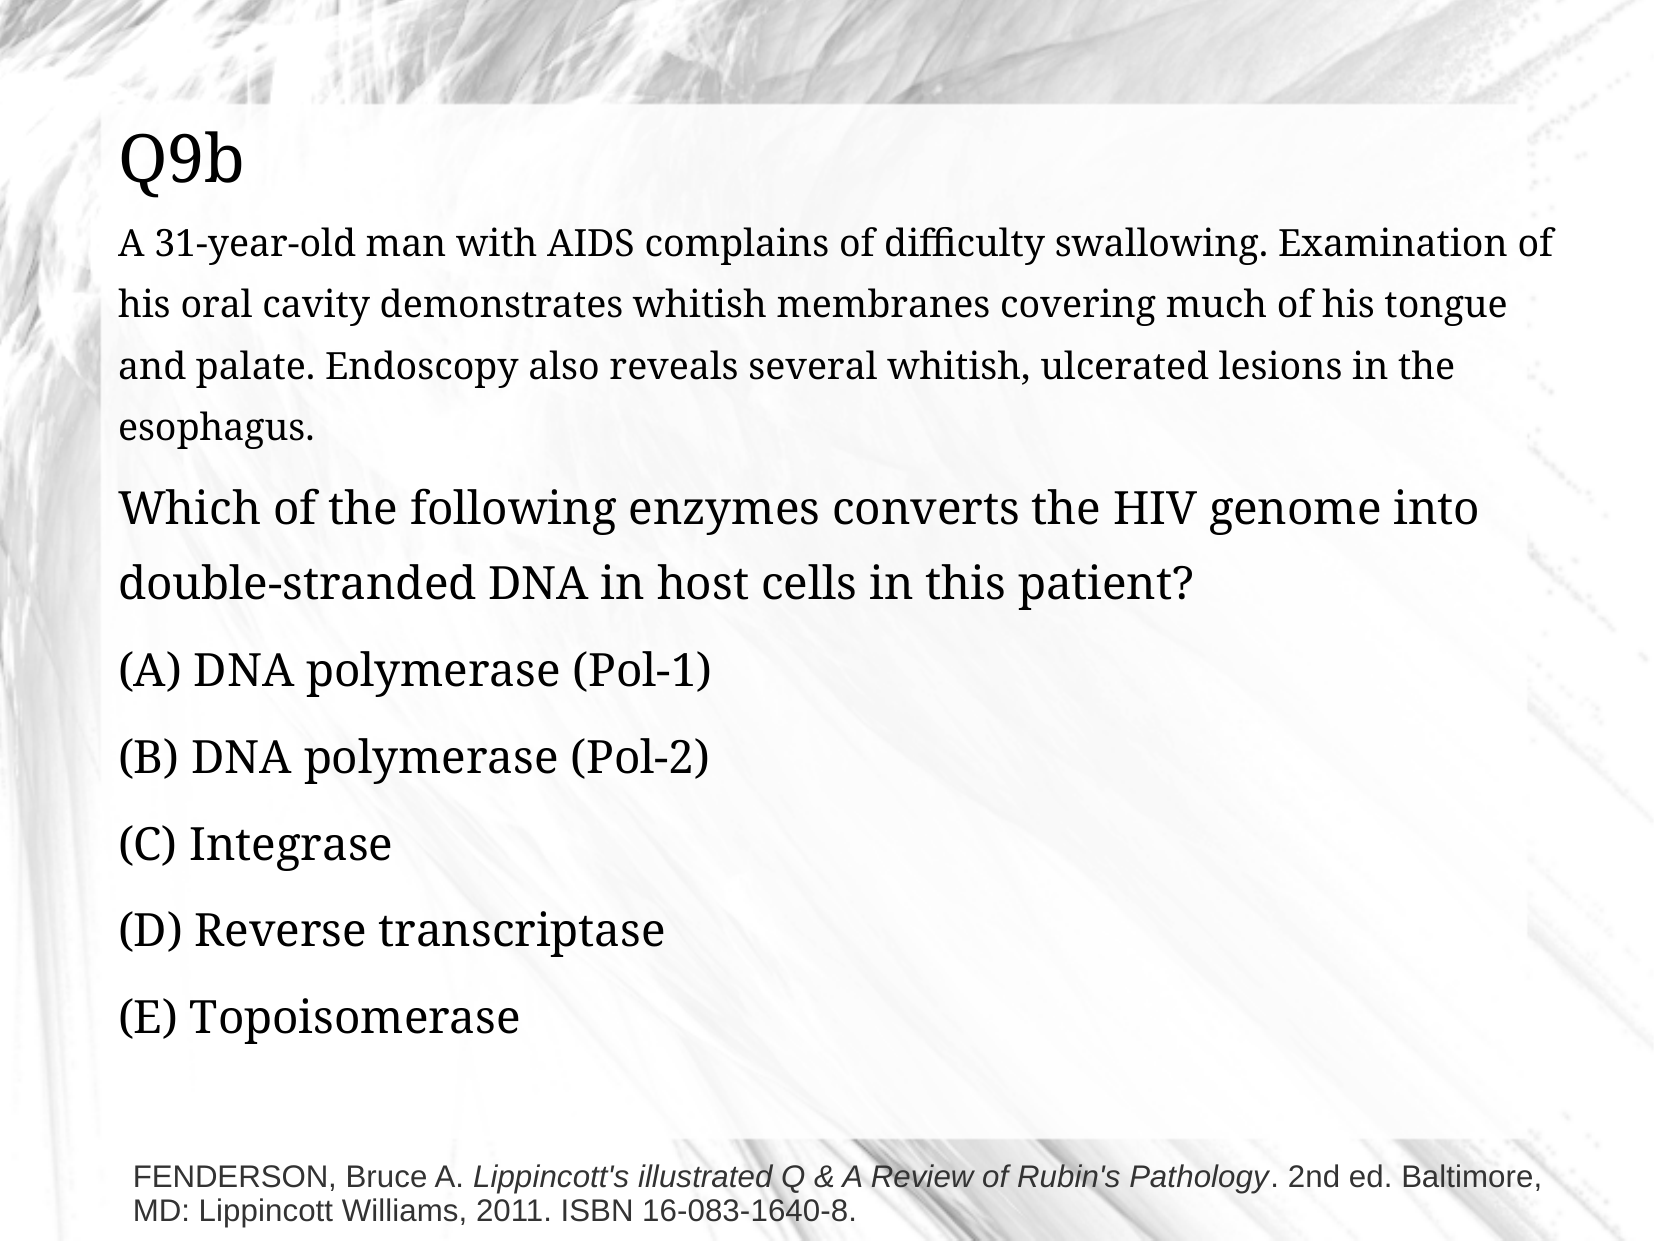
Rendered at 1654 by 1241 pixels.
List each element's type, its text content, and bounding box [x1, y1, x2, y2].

title Q9b [118, 107, 1506, 206]
picture [0, 0, 1654, 1241]
list A 31-year-old man with AIDS complains of difficulty swallowing. Examination of his oral cavity demonstrates whitish membranes covering much of his tongue and palate. Endoscopy also reveals several whitish, ulcerated lesions in the esophagus. Which of the following enzymes converts the HIV genome into double-stranded DNA in host cells in this patient? (A) DNA polymerase (Pol-1) (B) DNA polymerase (Pol-2) (C) Integrase (D) Reverse transcriptase (E) Topoisomerase [118, 206, 1565, 1139]
text_box FENDERSON, Bruce A. Lippincott's illustrated Q & A Review of Rubin's Pathology. 2nd ed. Baltimore, MD: Lippincott Williams, 2011. ISBN 16-083-1640-8. [118, 1151, 1565, 1236]
